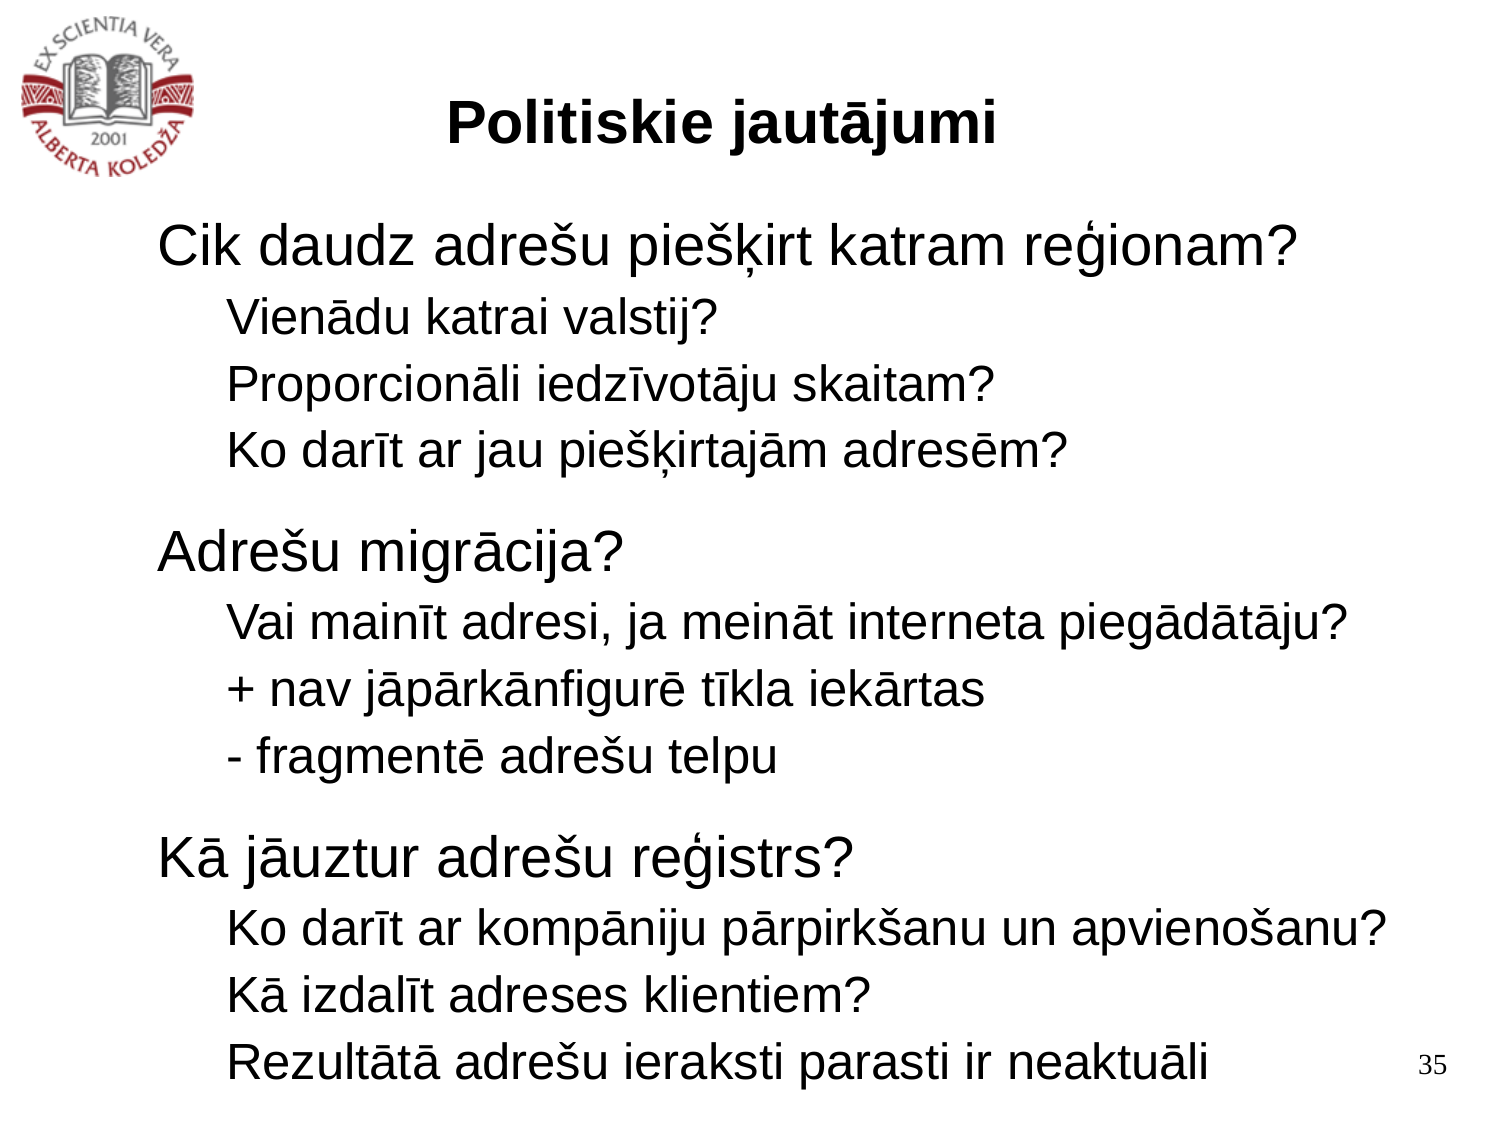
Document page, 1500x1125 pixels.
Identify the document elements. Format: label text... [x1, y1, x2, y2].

list Cik daudz adrešu piešķirt katram reģionam? Vienādu katrai valstij? Proporcionāli iedzīvotāju skaitam? Ko darīt ar jau piešķirtajām adresēm? Adrešu migrācija? Vai mainīt adresi, ja meināt interneta piegādātāju? + nav jāpārkānfigurē tīkla iekārtas - fragmentē adrešu telpu Kā jāuztur adrešu reģistrs? Ko darīt ar kompāniju pārpirkšanu un apvienošanu? Kā izdalīt adreses klientiem? Rezultātā adrešu ieraksti parasti ir neaktuāli [74, 200, 1463, 1101]
picture [21, 16, 194, 177]
title Politiskie jautājumi [50, 62, 1374, 175]
